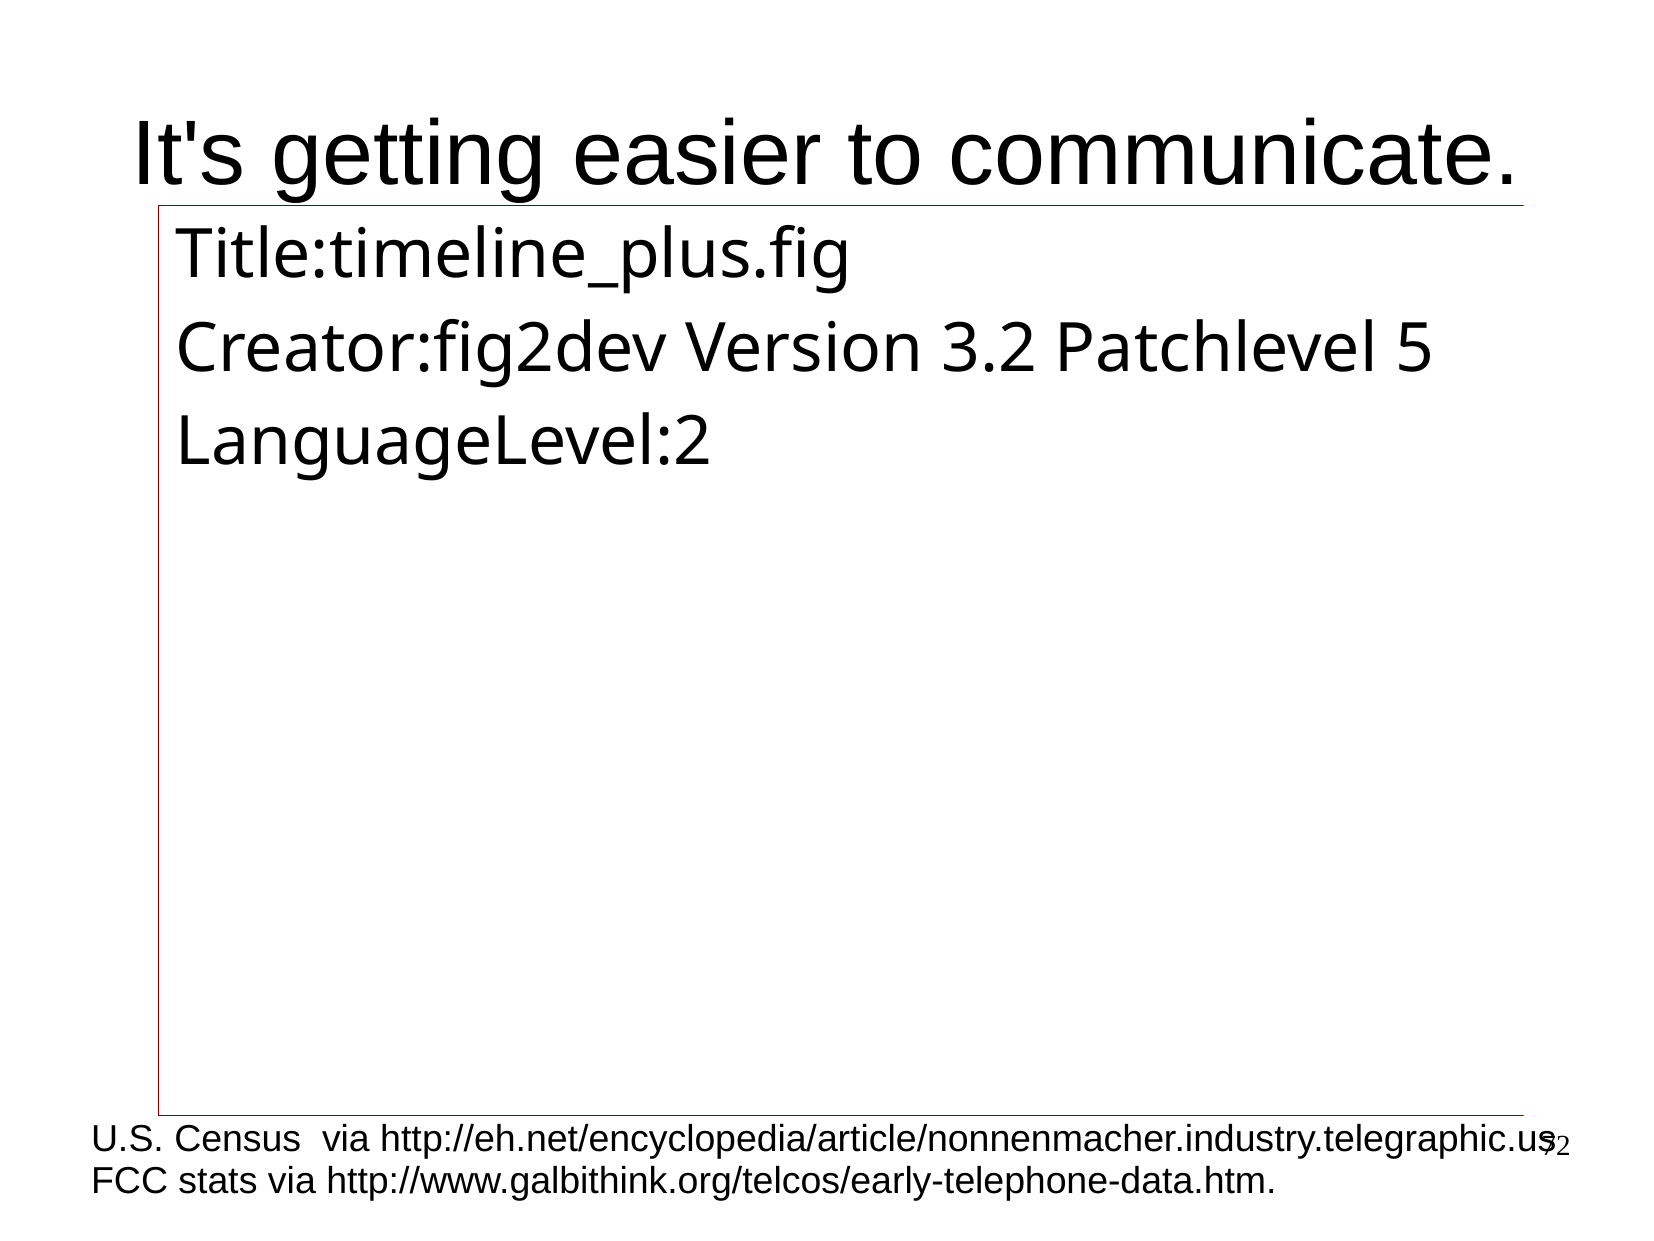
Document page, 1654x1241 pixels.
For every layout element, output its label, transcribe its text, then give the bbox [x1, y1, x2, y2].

picture [153, 257, 1524, 1110]
text_box U.S. Census via http://eh.net/encyclopedia/article/nonnenmacher.industry.telegraphic.us FCC stats via http://www.galbithink.org/telcos/early-telephone-data.htm. [76, 1110, 1571, 1210]
title It's getting easier to communicate. [82, 49, 1571, 257]
